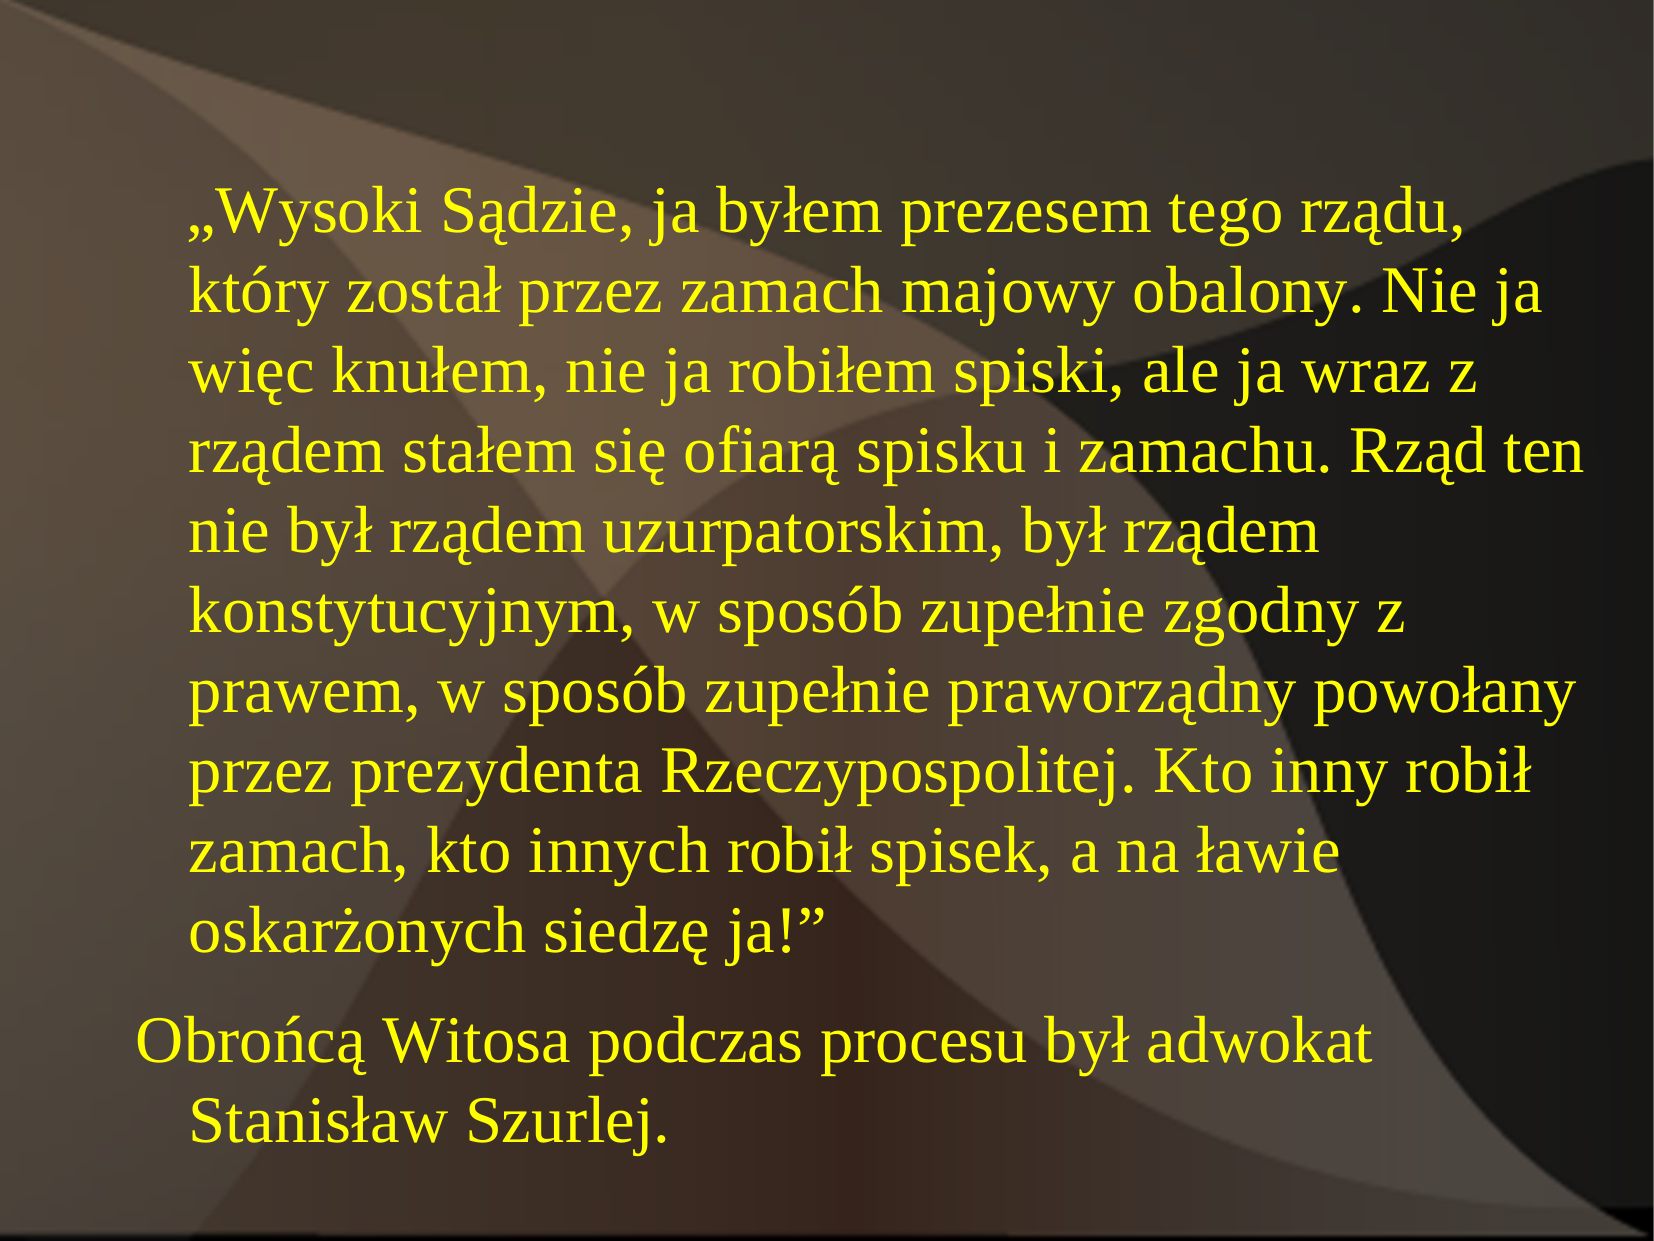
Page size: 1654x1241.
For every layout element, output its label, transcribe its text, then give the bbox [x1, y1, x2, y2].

list „Wysoki Sądzie, ja byłem prezesem tego rządu, który został przez zamach majowy obalony. Nie ja więc knułem, nie ja robiłem spiski, ale ja wraz z rządem stałem się ofiarą spisku i zamachu. Rząd ten nie był rządem uzurpatorskim, był rządem konstytucyjnym, w sposób zupełnie zgodny z prawem, w sposób zupełnie praworządny powołany przez prezydenta Rzeczypospolitej. Kto inny robił zamach, kto innych robił spisek, a na ławie oskarżonych siedzę ja!” Obrońcą Witosa podczas procesu był adwokat Stanisław Szurlej. [47, 165, 1619, 1176]
